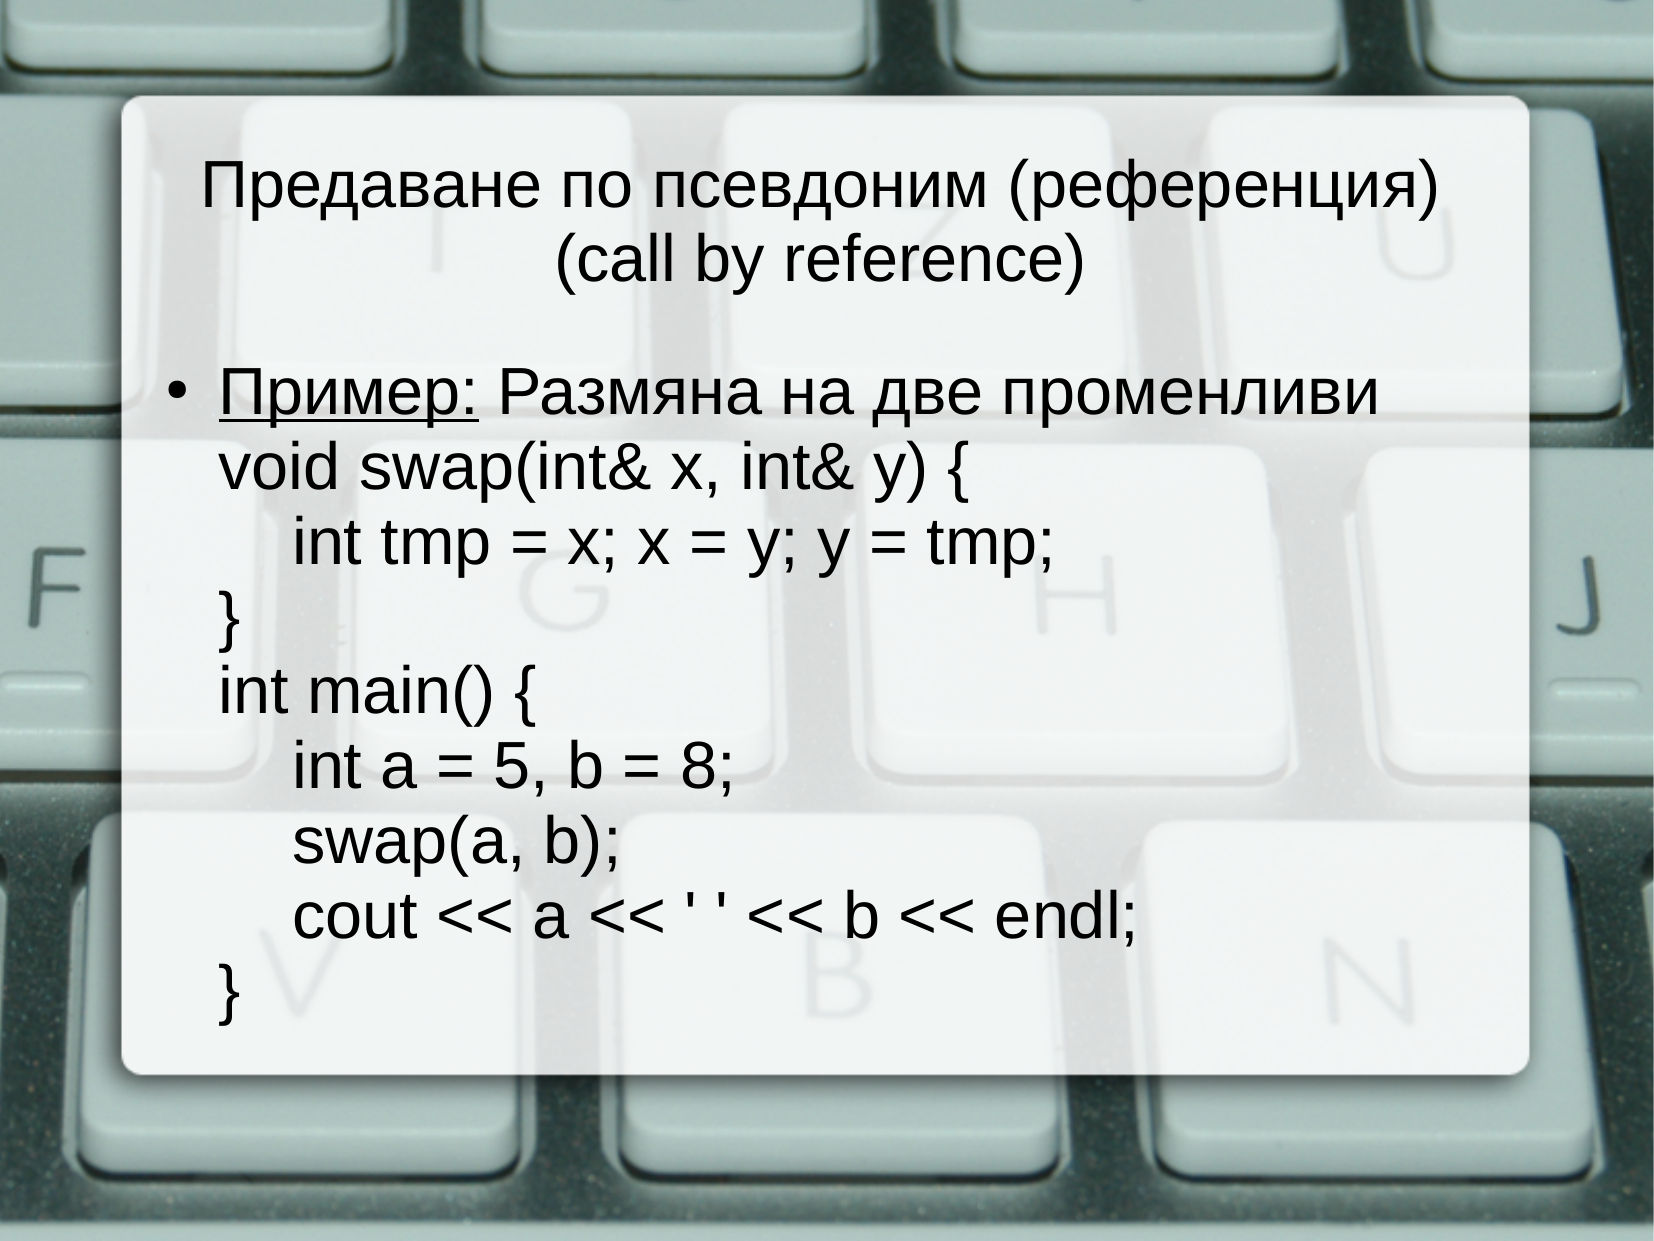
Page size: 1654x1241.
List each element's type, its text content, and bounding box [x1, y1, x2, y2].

picture [0, 0, 1654, 1241]
title Предаване по псевдоним (референция) (call by reference) [135, 117, 1506, 325]
list Пример: Размяна на две променливи void swap(int& x, int& y) { int tmp = x; x = y; y = tmp; } int main() { int a = 5, b = 8; swap(a, b); cout << a << ' ' << b << endl; } [147, 354, 1506, 1074]
